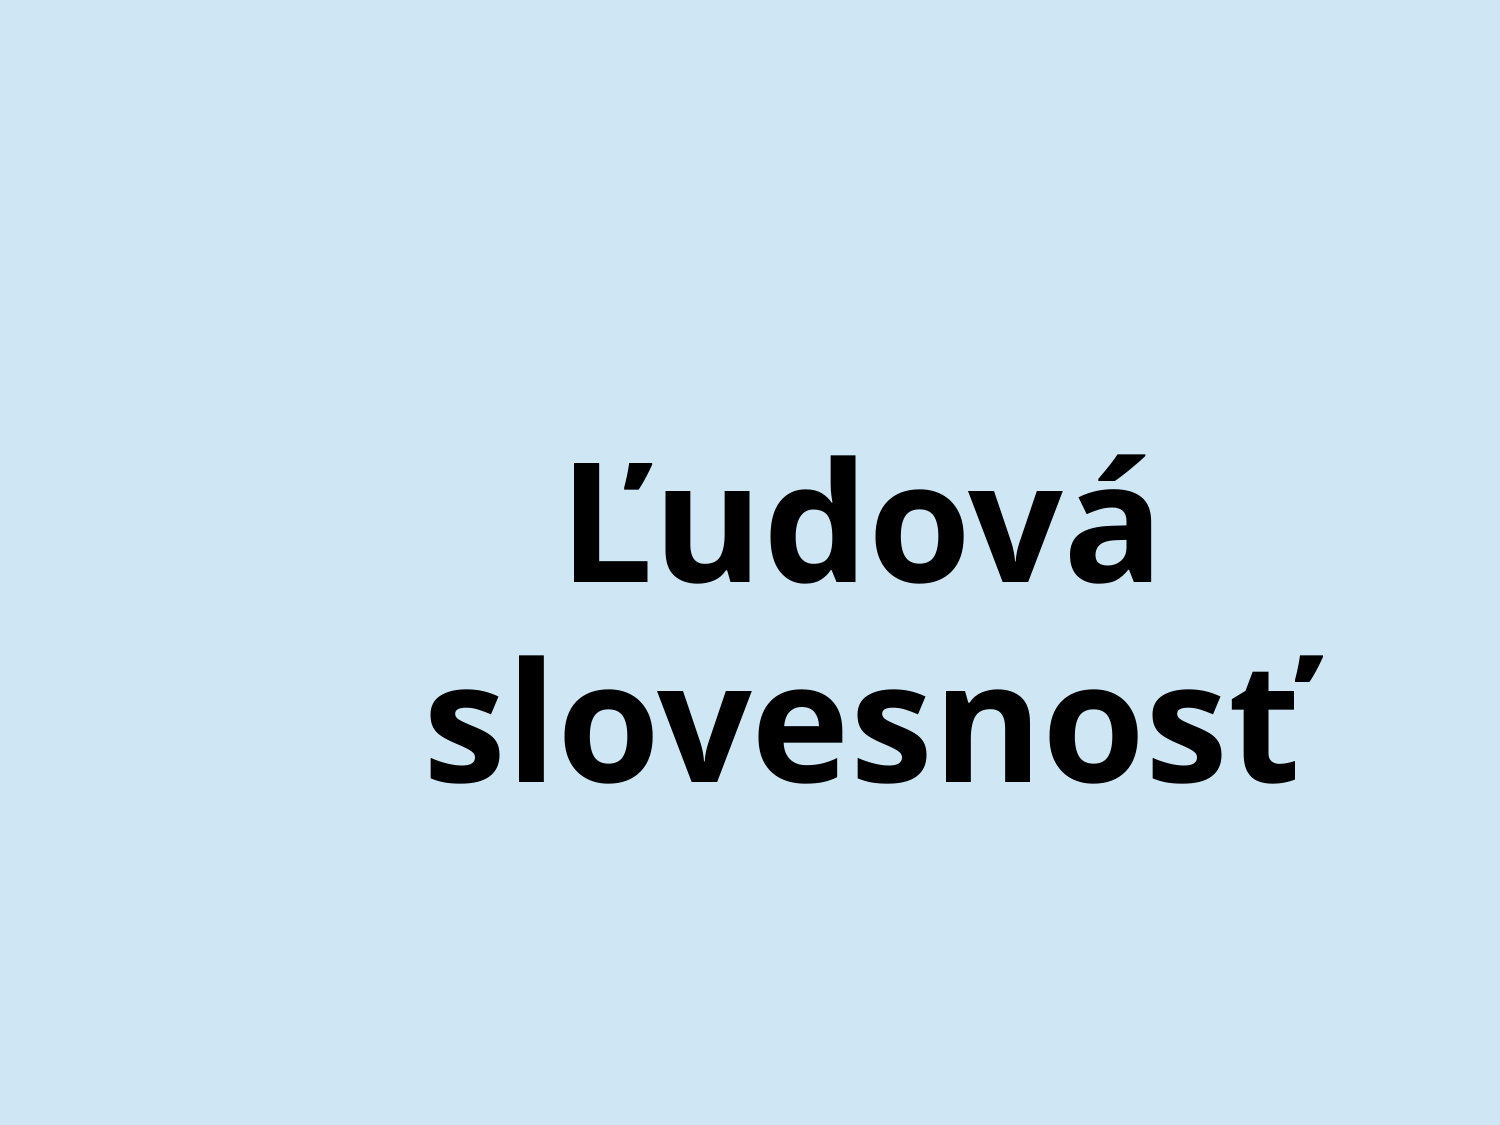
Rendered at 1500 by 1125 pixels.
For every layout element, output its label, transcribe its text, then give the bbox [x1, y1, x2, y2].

title Ľudová slovesnosť [336, 408, 1388, 516]
